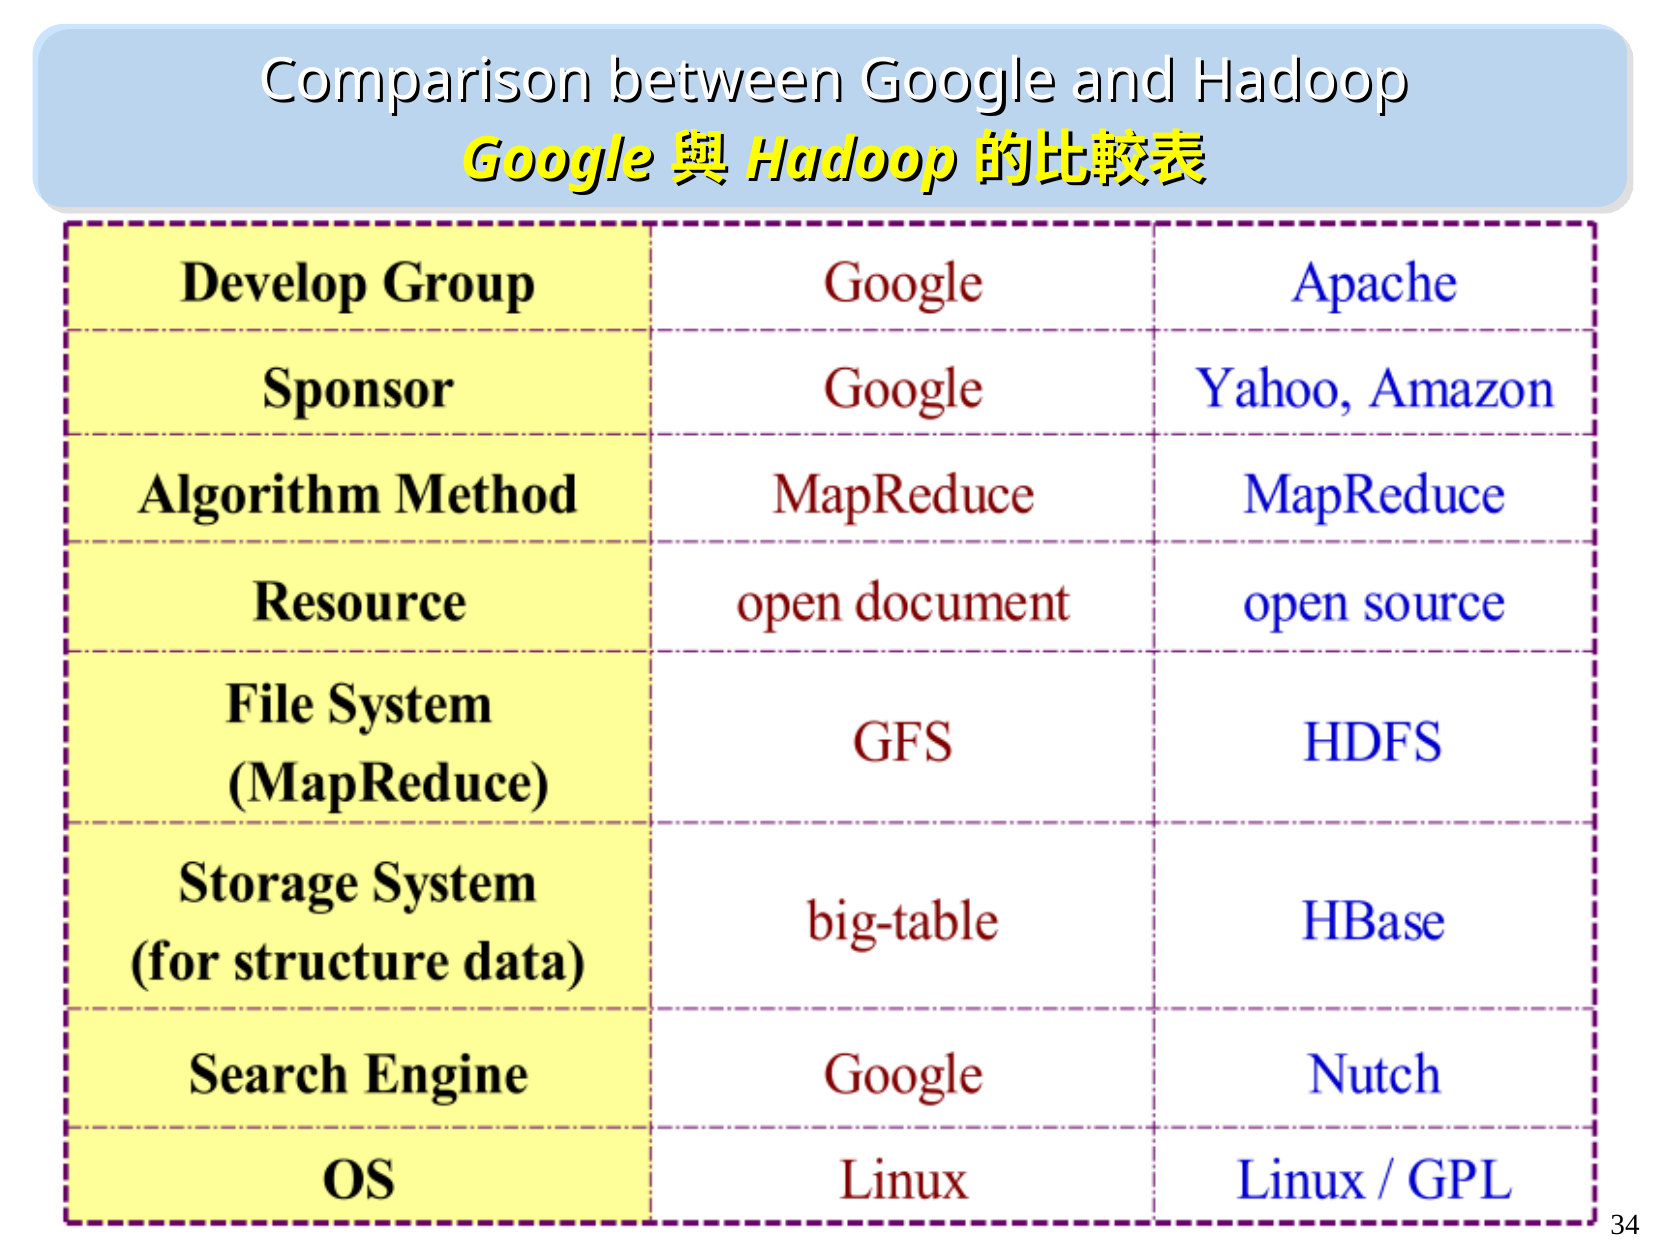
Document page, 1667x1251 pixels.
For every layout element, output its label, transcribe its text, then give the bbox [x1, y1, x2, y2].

picture [56, 215, 1605, 1234]
text_box [32, 23, 1628, 208]
title Comparison between Google and Hadoop Google與Hadoop的比較表 [124, 28, 1542, 206]
